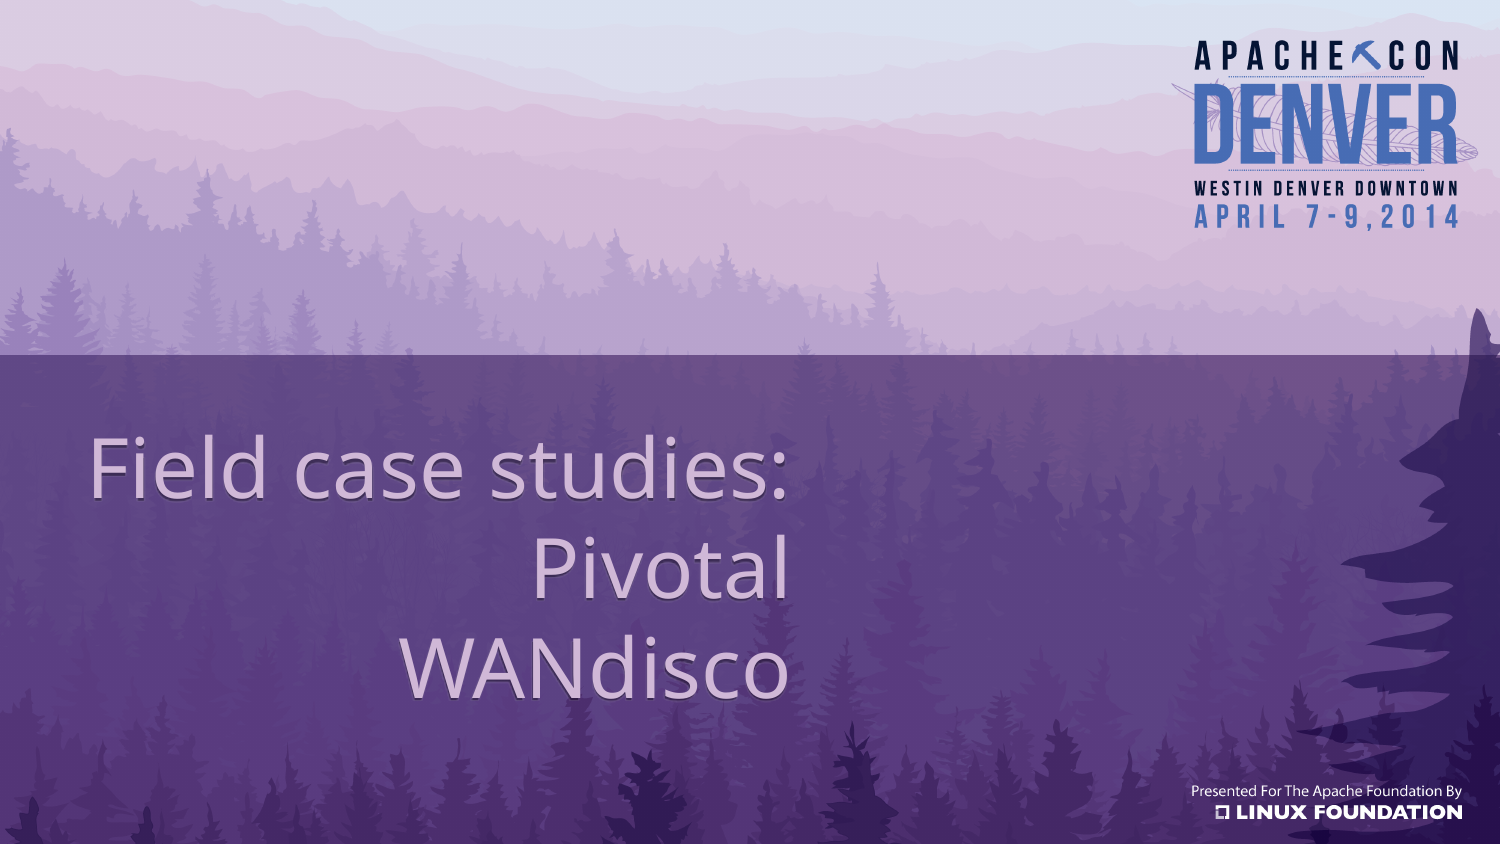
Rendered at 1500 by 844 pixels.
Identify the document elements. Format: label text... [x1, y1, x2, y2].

picture [0, 0, 1500, 844]
title Field case studies: Pivotal WANdisco [71, 407, 1426, 589]
